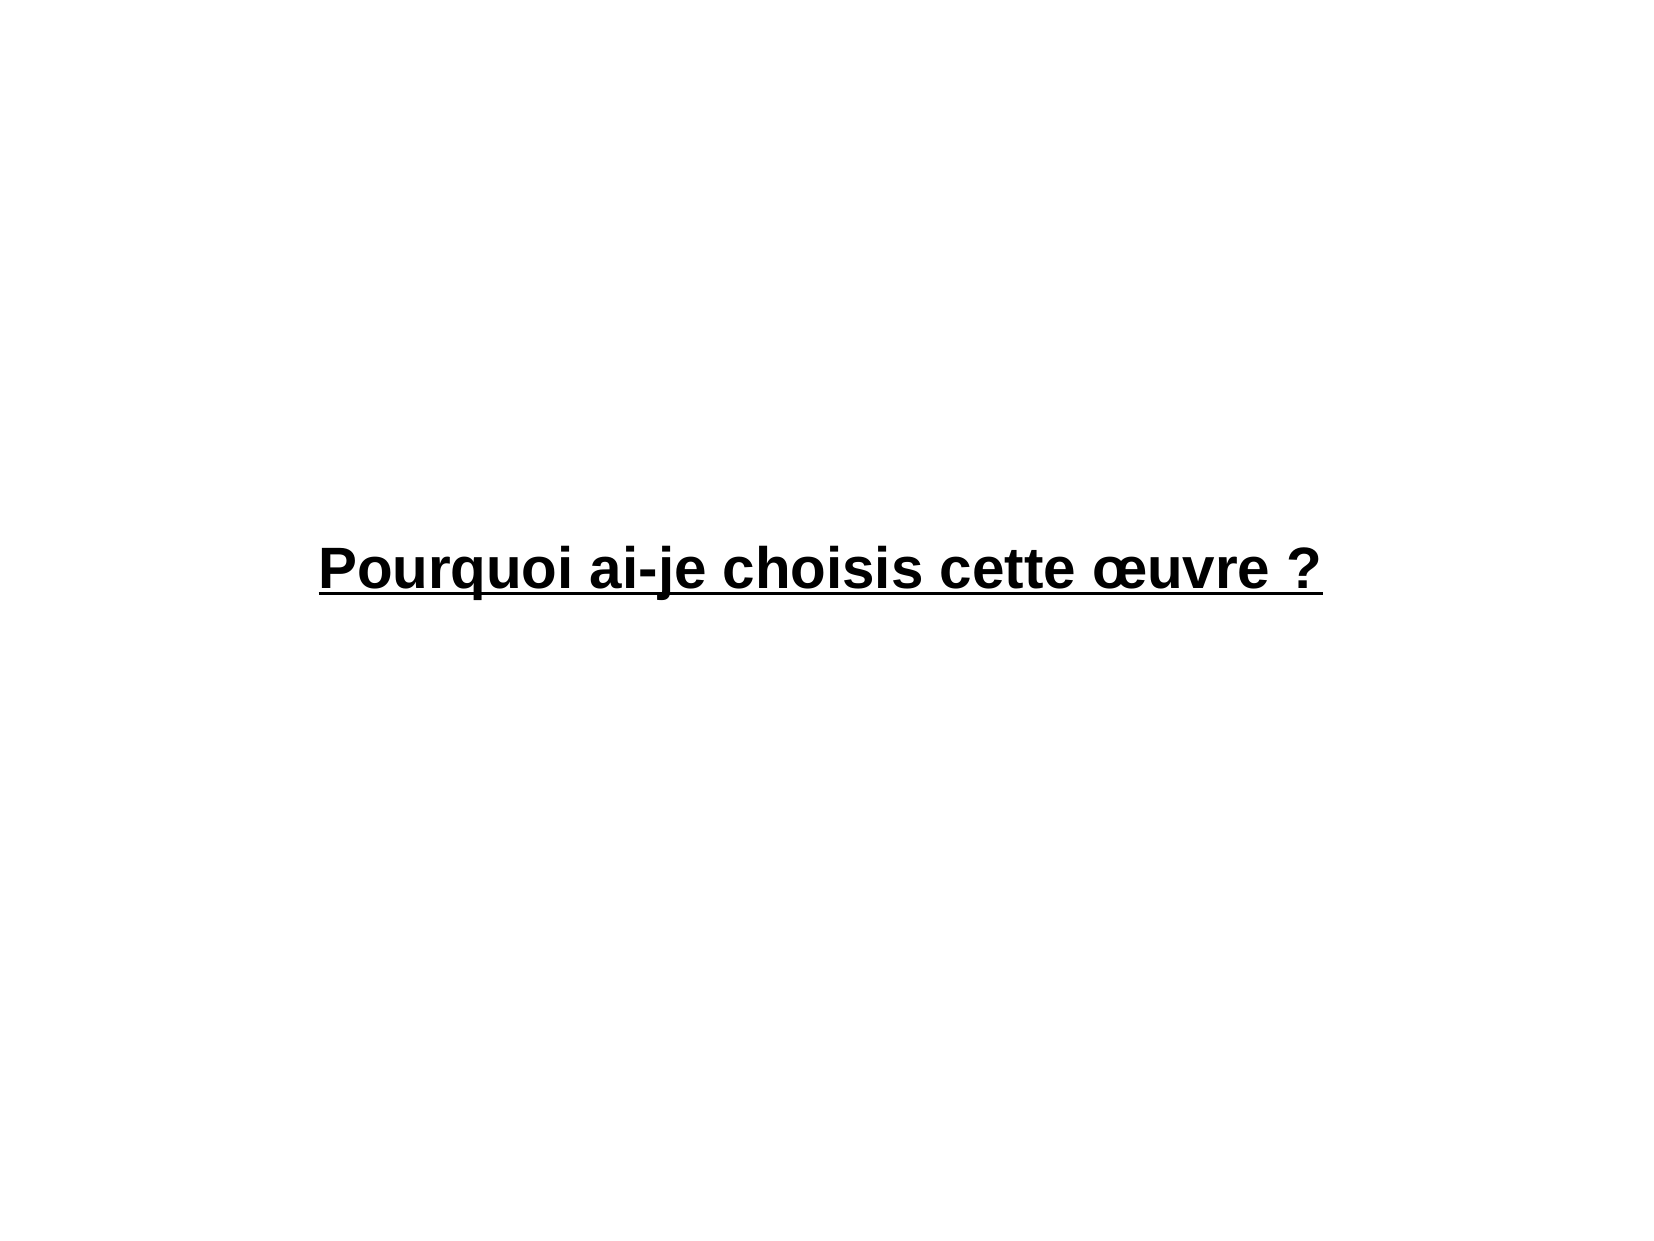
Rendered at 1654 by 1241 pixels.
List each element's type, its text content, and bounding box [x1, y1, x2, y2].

title Pourquoi ai-je choisis cette œuvre ? [76, 472, 1565, 665]
